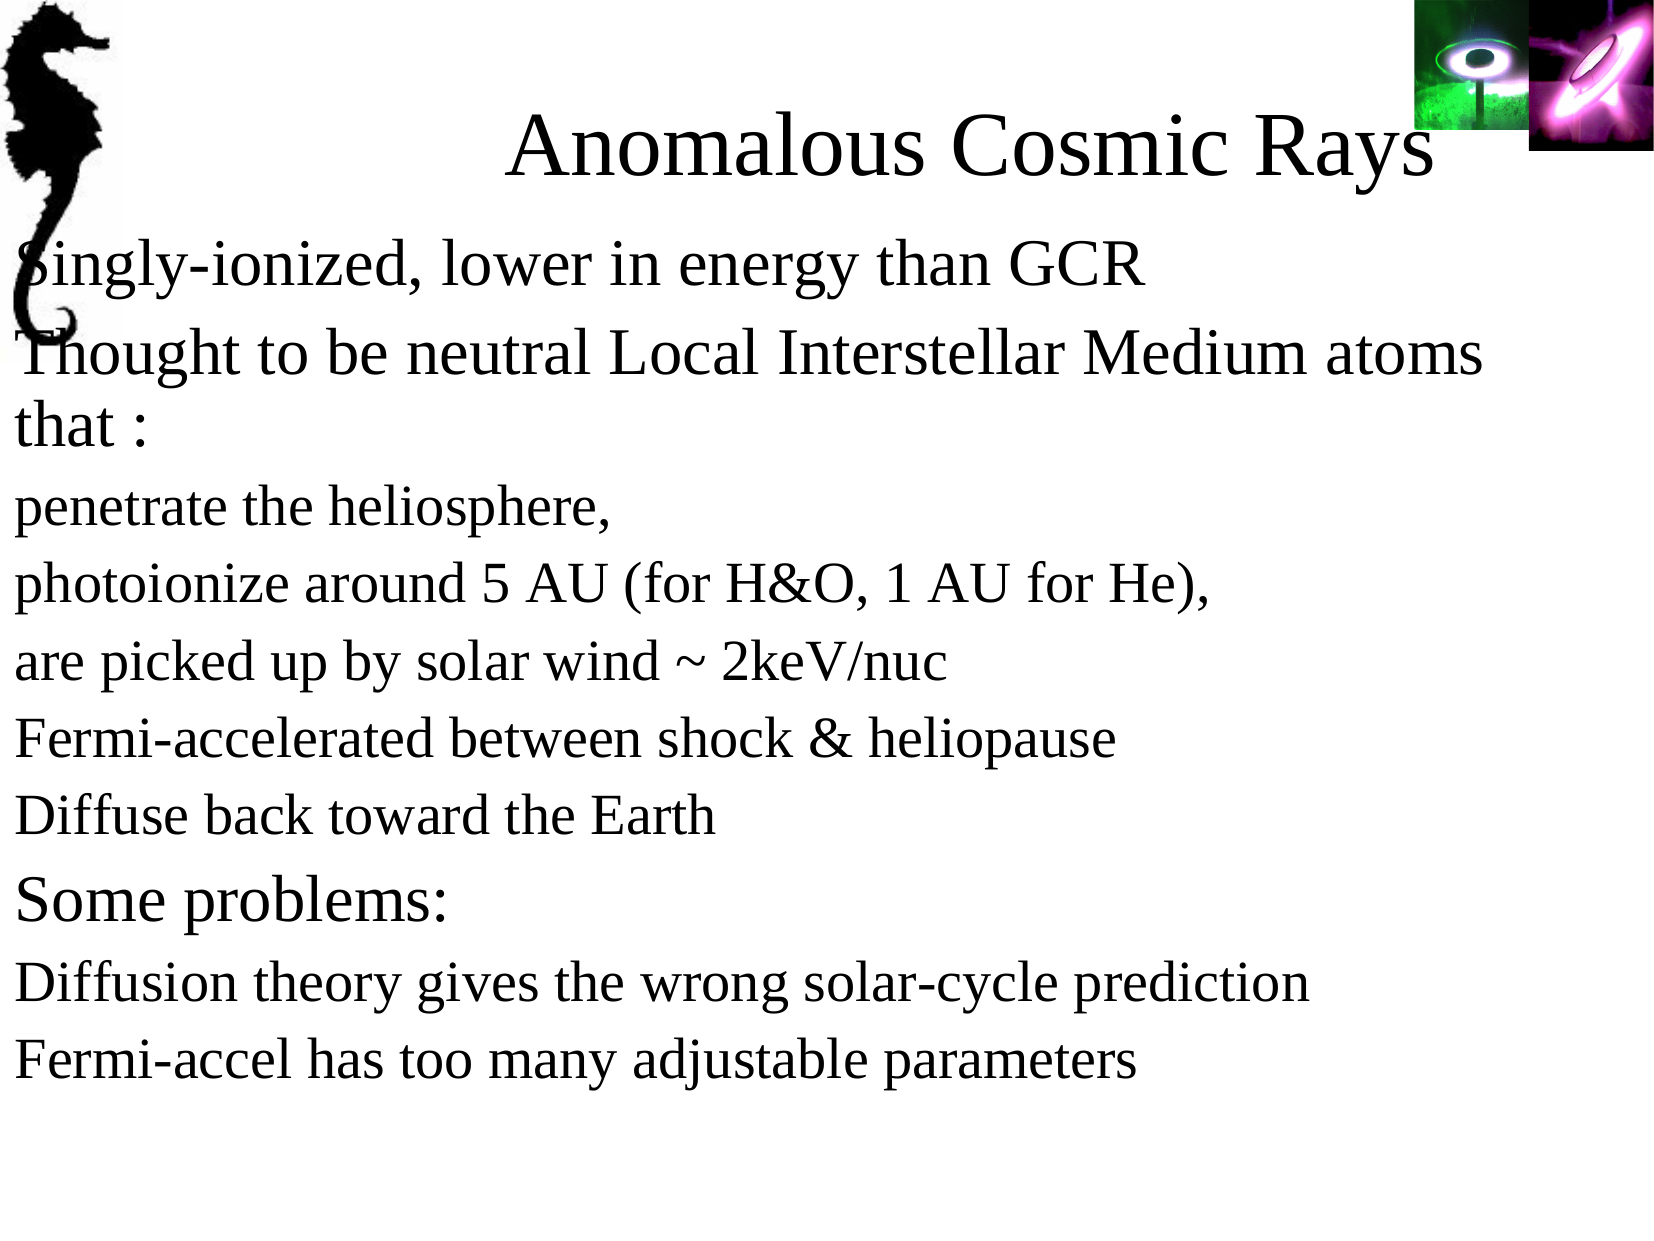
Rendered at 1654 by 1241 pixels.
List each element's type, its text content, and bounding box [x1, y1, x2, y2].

title Anomalous Cosmic Rays [289, 41, 1654, 220]
picture [1414, 0, 1654, 41]
list Singly-ionized, lower in energy than GCR Thought to be neutral Local Interstellar Medium atoms that : penetrate the heliosphere, photoionize around 5 AU (for H&O, 1 AU for He), are picked up by solar wind ~ 2keV/nuc Fermi-accelerated between shock & heliopause Diffuse back toward the Earth Some problems: Diffusion theory gives the wrong solar-cycle prediction Fermi-accel has too many adjustable parameters [0, 220, 1654, 1241]
picture [0, 0, 123, 220]
